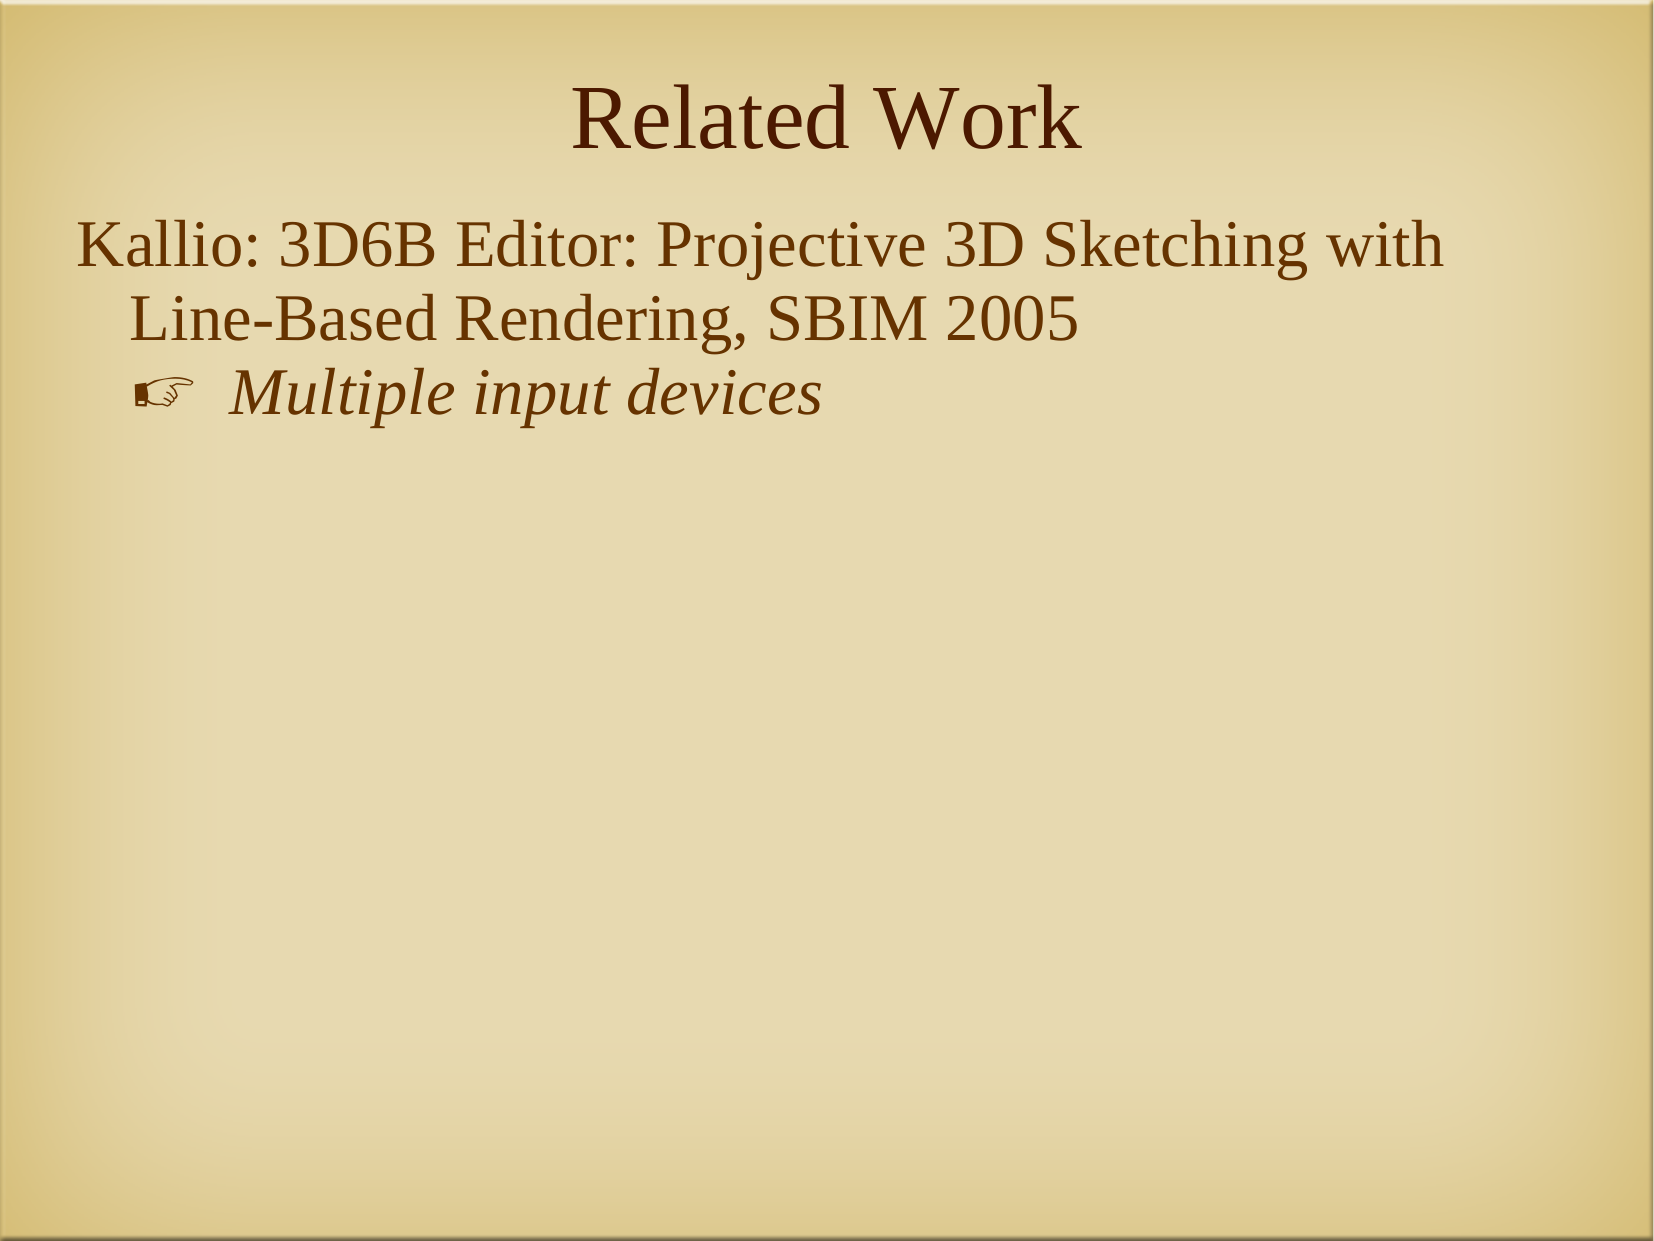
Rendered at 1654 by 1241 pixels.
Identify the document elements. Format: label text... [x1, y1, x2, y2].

picture [0, 0, 1654, 1241]
title Related Work [59, 58, 1595, 178]
list Kallio: 3D6B Editor: Projective 3D Sketching with Line-Based Rendering, SBIM 2005  Multiple input devices [59, 206, 1595, 1182]
